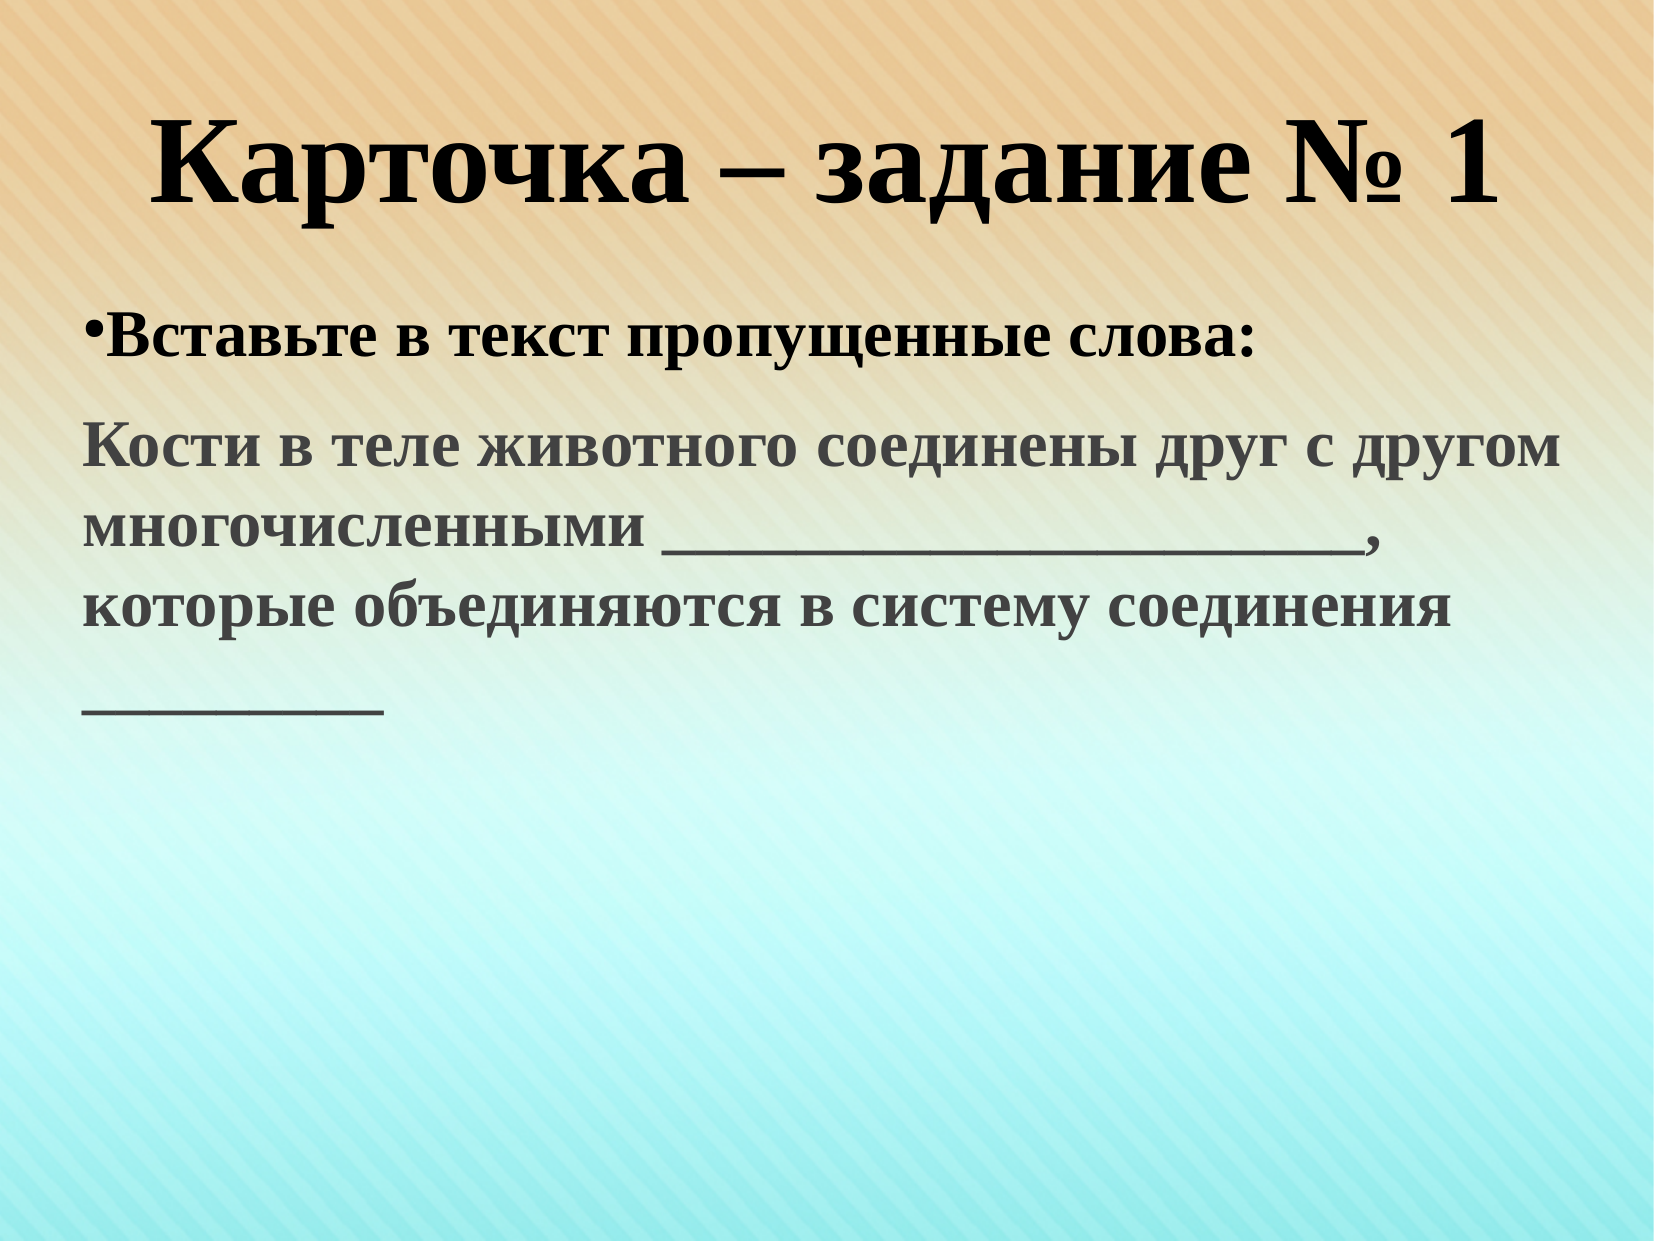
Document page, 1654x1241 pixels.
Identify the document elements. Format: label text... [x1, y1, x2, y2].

title Карточка – задание № 1 [82, 49, 1571, 257]
list Вставьте в текст пропущенные слова: Кости в теле животного соединены друг с другом многочисленными _____________________, которые объединяются в систему соединения _________ [82, 290, 1571, 1109]
